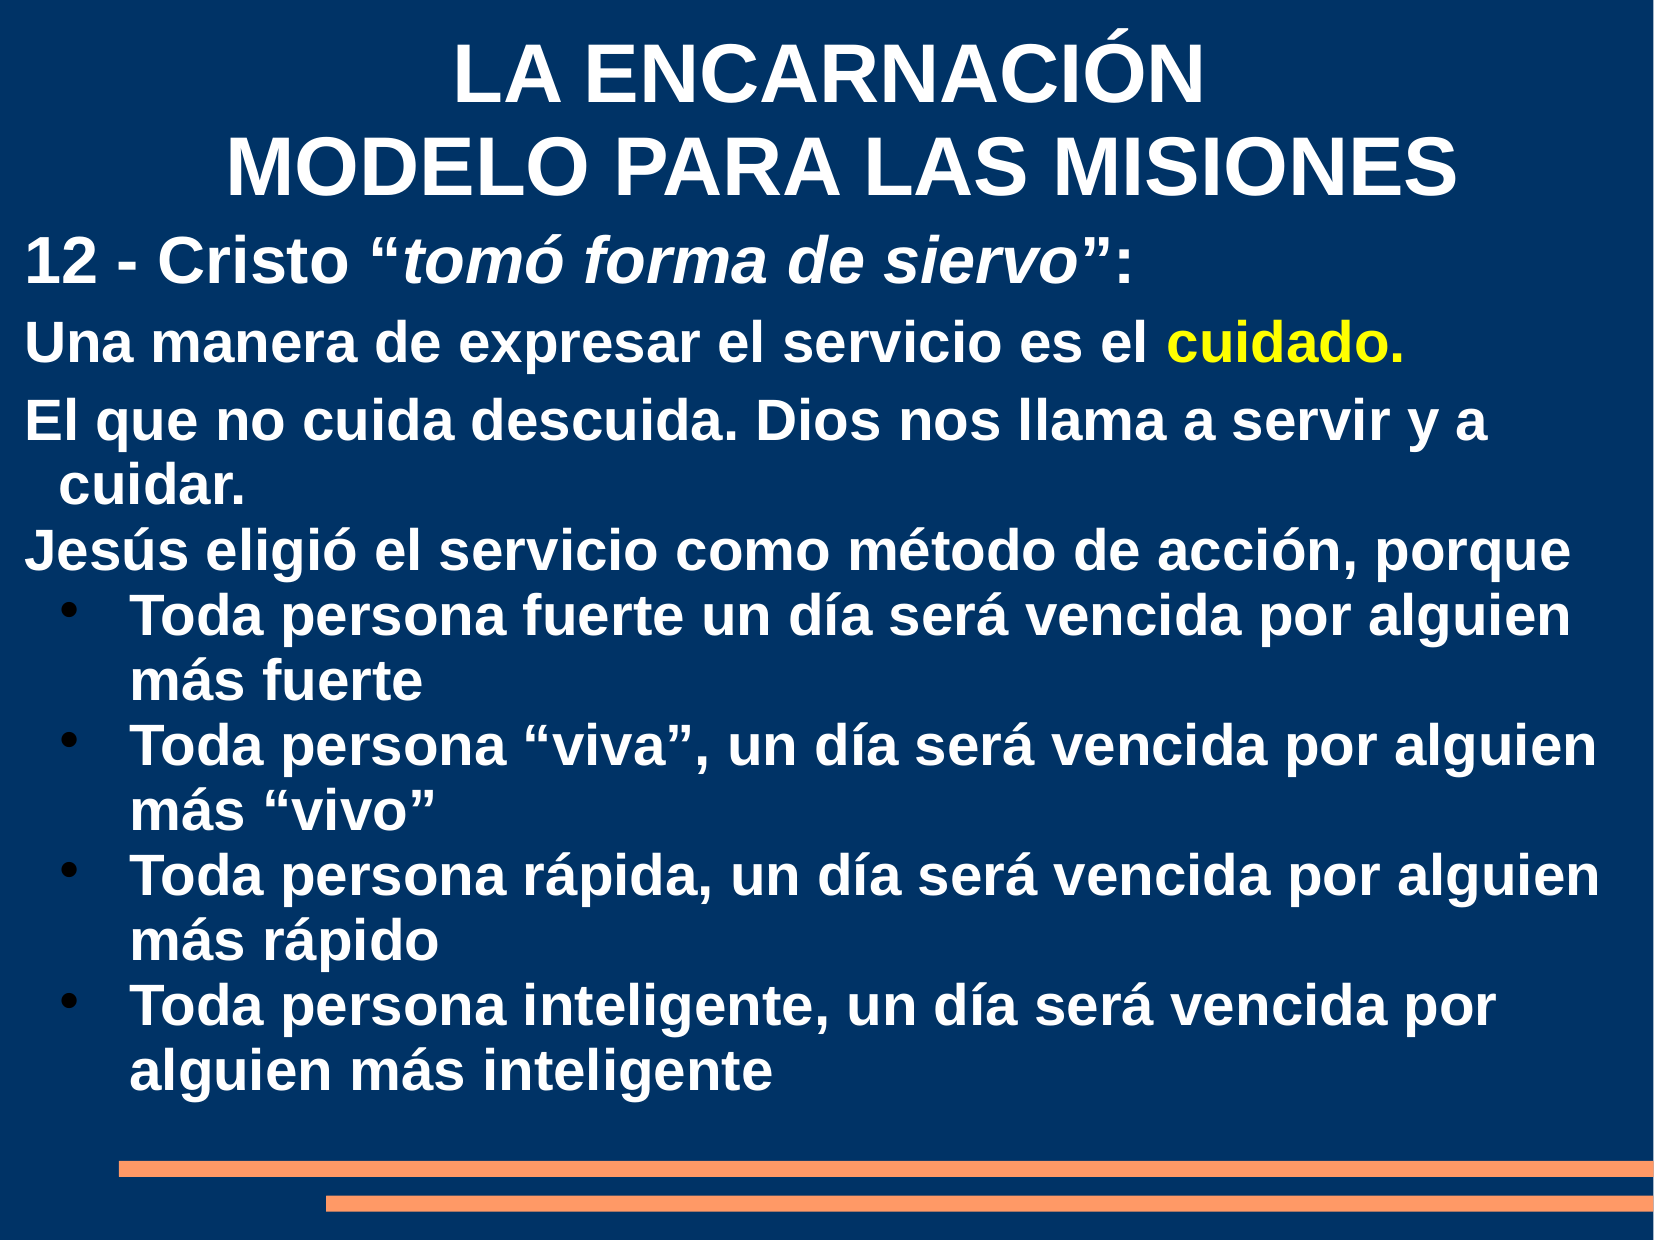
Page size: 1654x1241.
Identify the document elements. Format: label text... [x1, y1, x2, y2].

subtitle 12 - Cristo “tomó forma de siervo”: Una manera de expresar el servicio es el cuidado. El que no cuida descuida. Dios nos llama a servir y a cuidar. Jesús eligió el servicio como método de acción, porque Toda persona fuerte un día será vencida por alguien más fuerte Toda persona “viva”, un día será vencida por alguien más “vivo” Toda persona rápida, un día será vencida por alguien más rápido Toda persona inteligente, un día será vencida por alguien más inteligente [23, 212, 1619, 1111]
title LA ENCARNACIÓN MODELO PARA LAS MISIONES [23, 0, 1619, 212]
